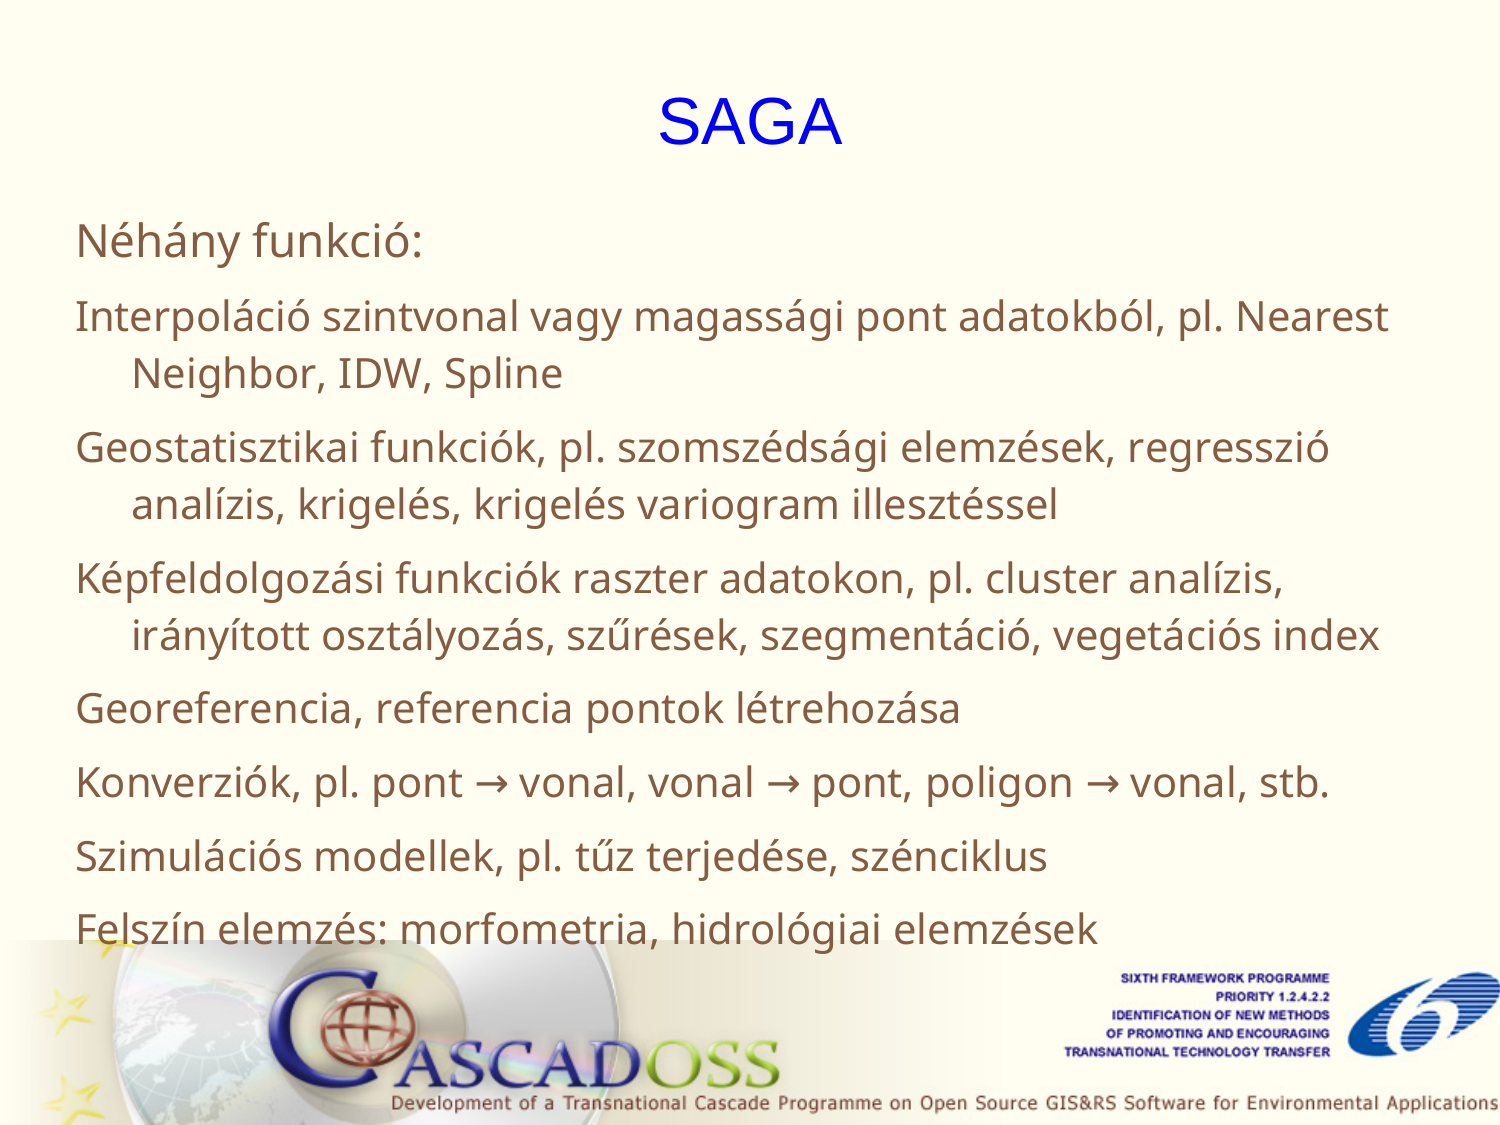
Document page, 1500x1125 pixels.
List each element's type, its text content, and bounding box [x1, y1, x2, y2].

list Néhány funkció: Interpoláció szintvonal vagy magassági pont adatokból, pl. Nearest Neighbor, IDW, Spline Geostatisztikai funkciók, pl. szomszédsági elemzések, regresszió analízis, krigelés, krigelés variogram illesztéssel Képfeldolgozási funkciók raszter adatokon, pl. cluster analízis, irányított osztályozás, szűrések, szegmentáció, vegetációs index Georeferencia, referencia pontok létrehozása Konverziók, pl. pont → vonal, vonal → pont, poligon → vonal, stb. Szimulációs modellek, pl. tűz terjedése, szénciklus Felszín elemzés: morfometria, hidrológiai elemzések [75, 207, 1425, 1016]
picture [0, 940, 1500, 1125]
title SAGA [75, 28, 1425, 207]
